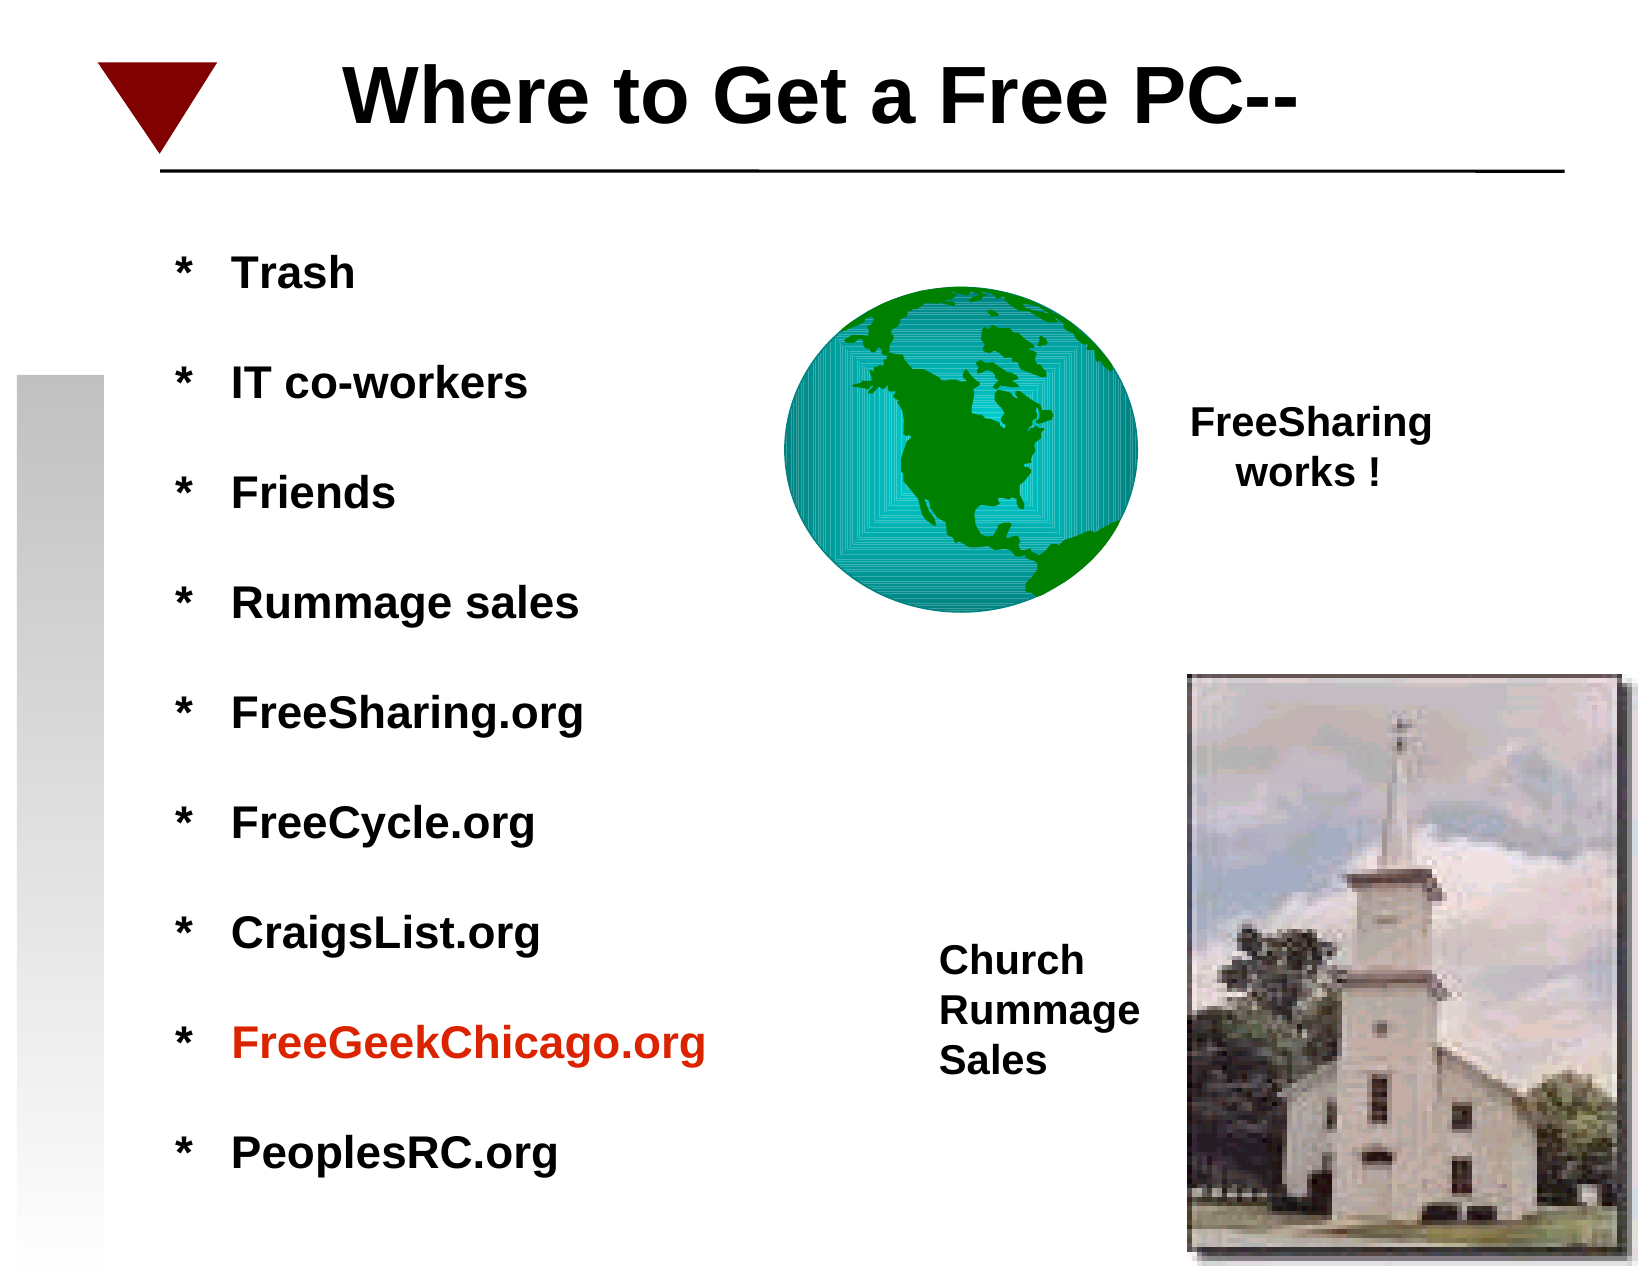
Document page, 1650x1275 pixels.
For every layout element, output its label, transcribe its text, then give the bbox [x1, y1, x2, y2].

picture [1187, 674, 1638, 1266]
text_box Church Rummage Sales [923, 924, 1156, 1091]
text_box [16, 374, 105, 1275]
text_box FreeSharing works ! [1174, 387, 1449, 504]
text_box * Trash * IT co-workers * Friends * Rummage sales * FreeSharing.org * FreeCycle.org * CraigsList.org * FreeGeekChicago.org * PeoplesRC.org [175, 242, 901, 1178]
text_box [784, 287, 1138, 612]
list Where to Get a Free PC-- [162, 50, 1413, 176]
text_box [97, 62, 162, 154]
